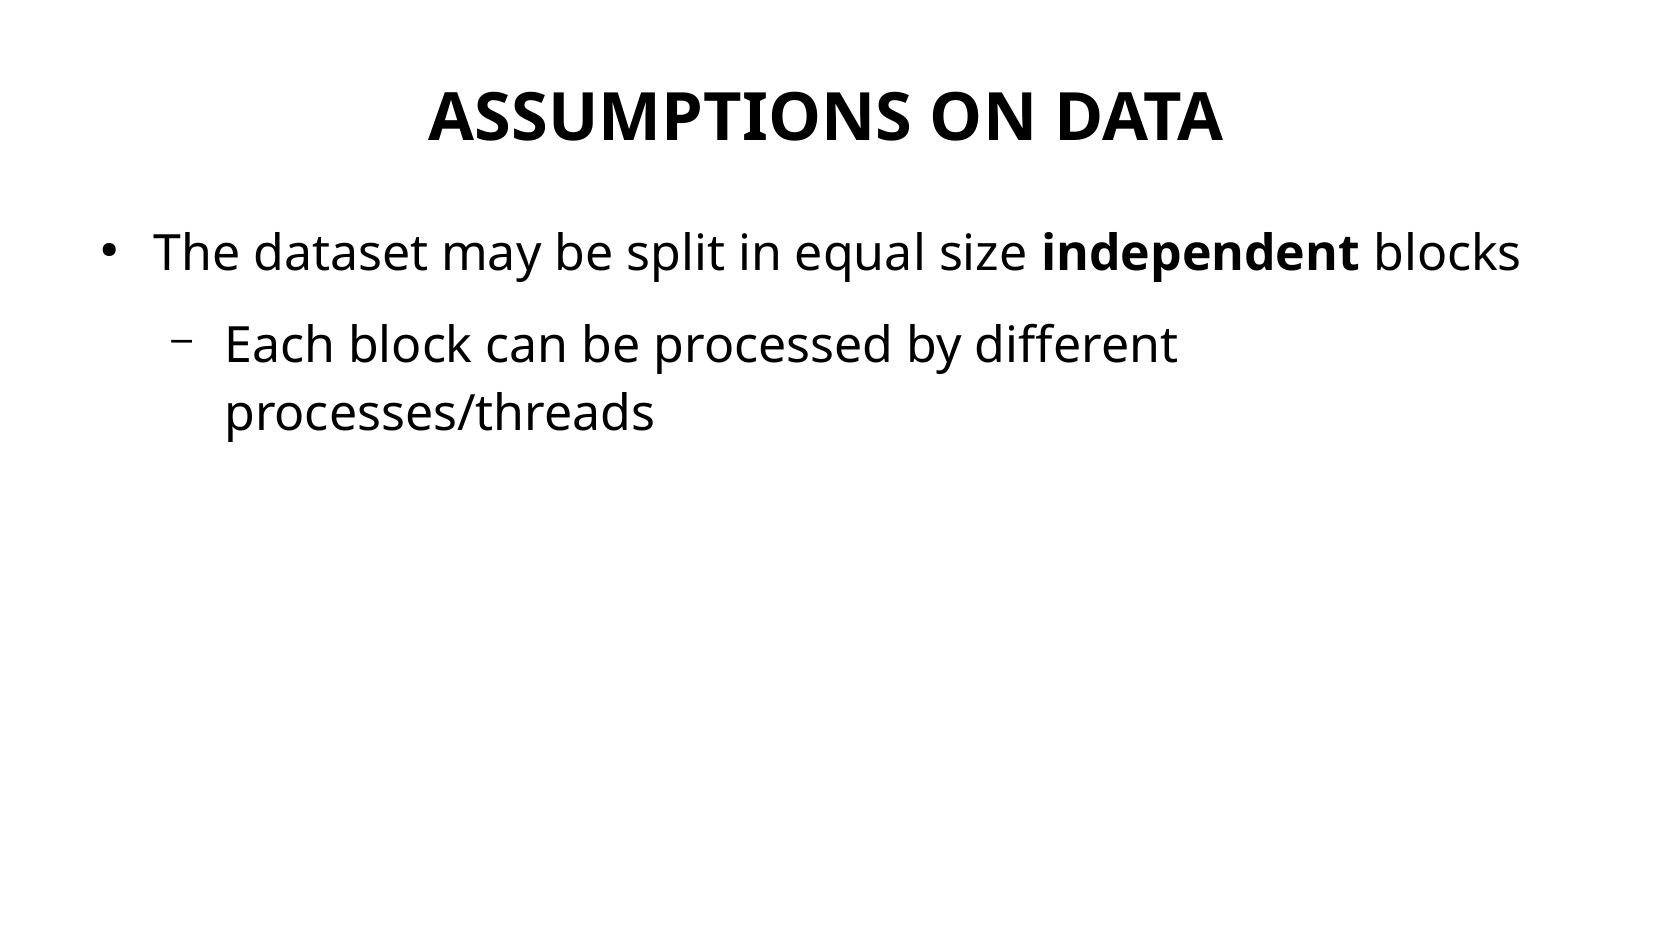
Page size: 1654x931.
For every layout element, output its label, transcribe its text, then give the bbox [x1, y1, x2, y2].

title ASSUMPTIONS ON DATA [82, 36, 1571, 193]
list The dataset may be split in equal size independent blocks Each block can be processed by different processes/threads [82, 217, 1571, 757]
